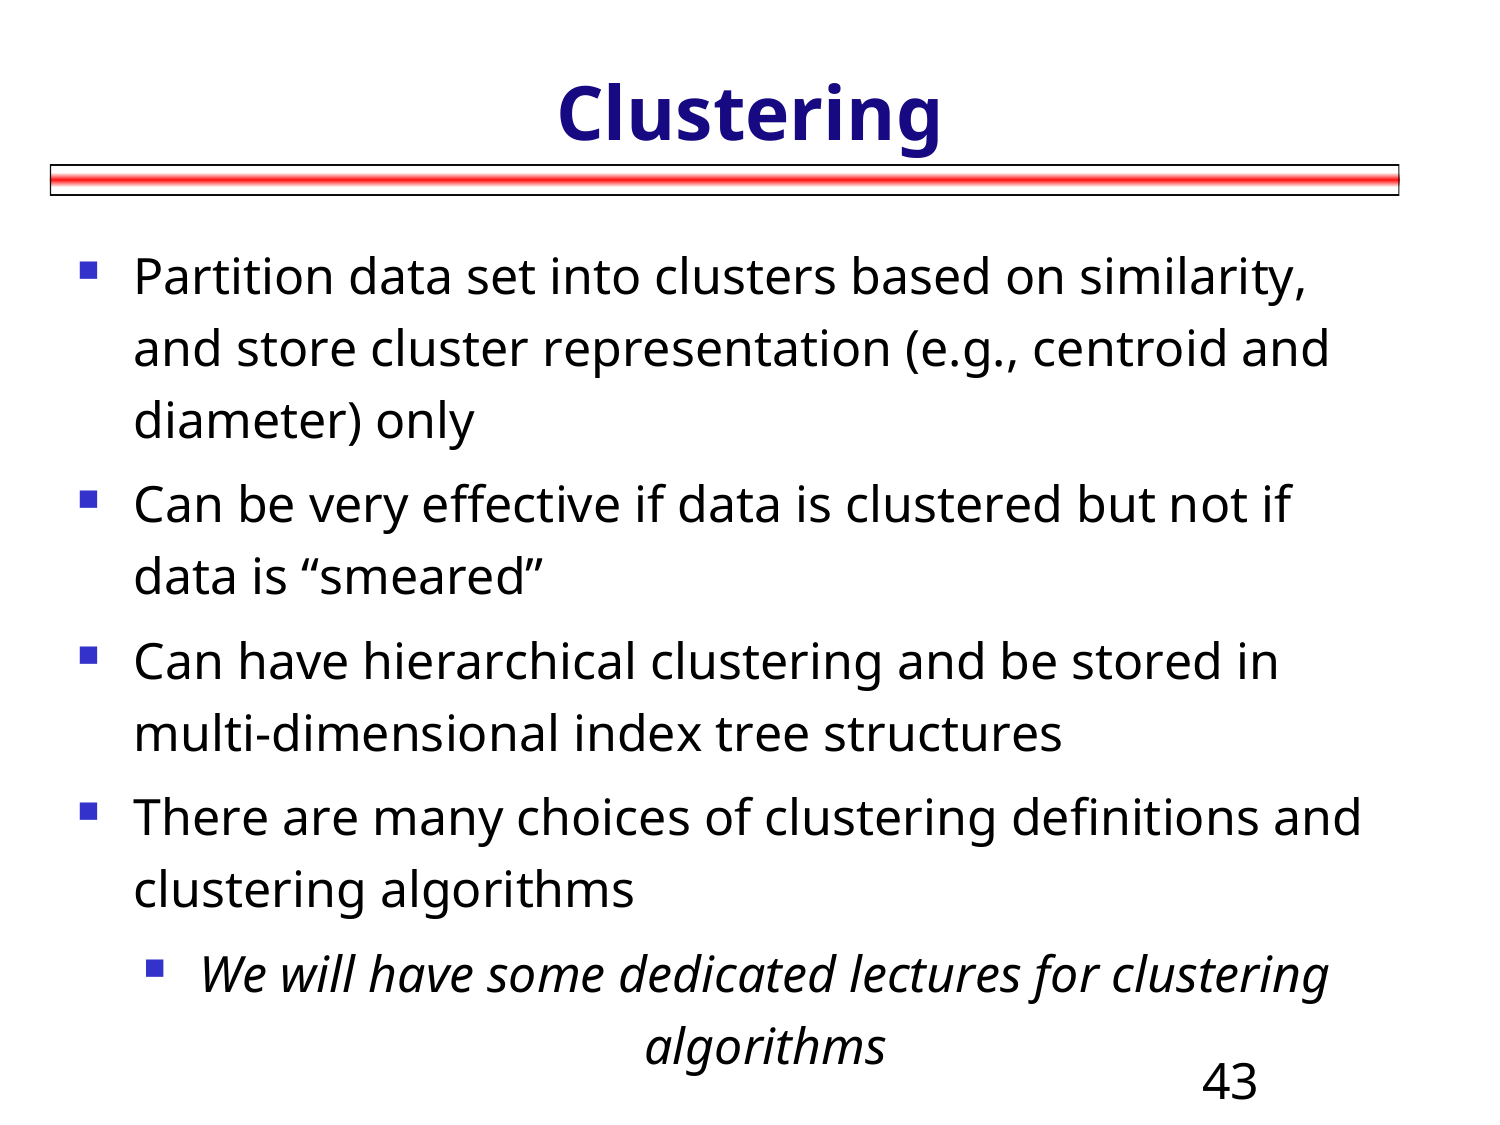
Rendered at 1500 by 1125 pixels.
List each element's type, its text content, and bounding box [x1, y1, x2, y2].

list Partition data set into clusters based on similarity, and store cluster representation (e.g., centroid and diameter) only Can be very effective if data is clustered but not if data is “smeared” Can have hierarchical clustering and be stored in multi-dimensional index tree structures There are many choices of clustering definitions and clustering algorithms We will have some dedicated lectures for clustering algorithms [62, 224, 1413, 1070]
text_box <number> [1208, 1070, 1220, 1087]
text_box <number> [1187, 1062, 1500, 1125]
title Clustering [0, 57, 1500, 163]
